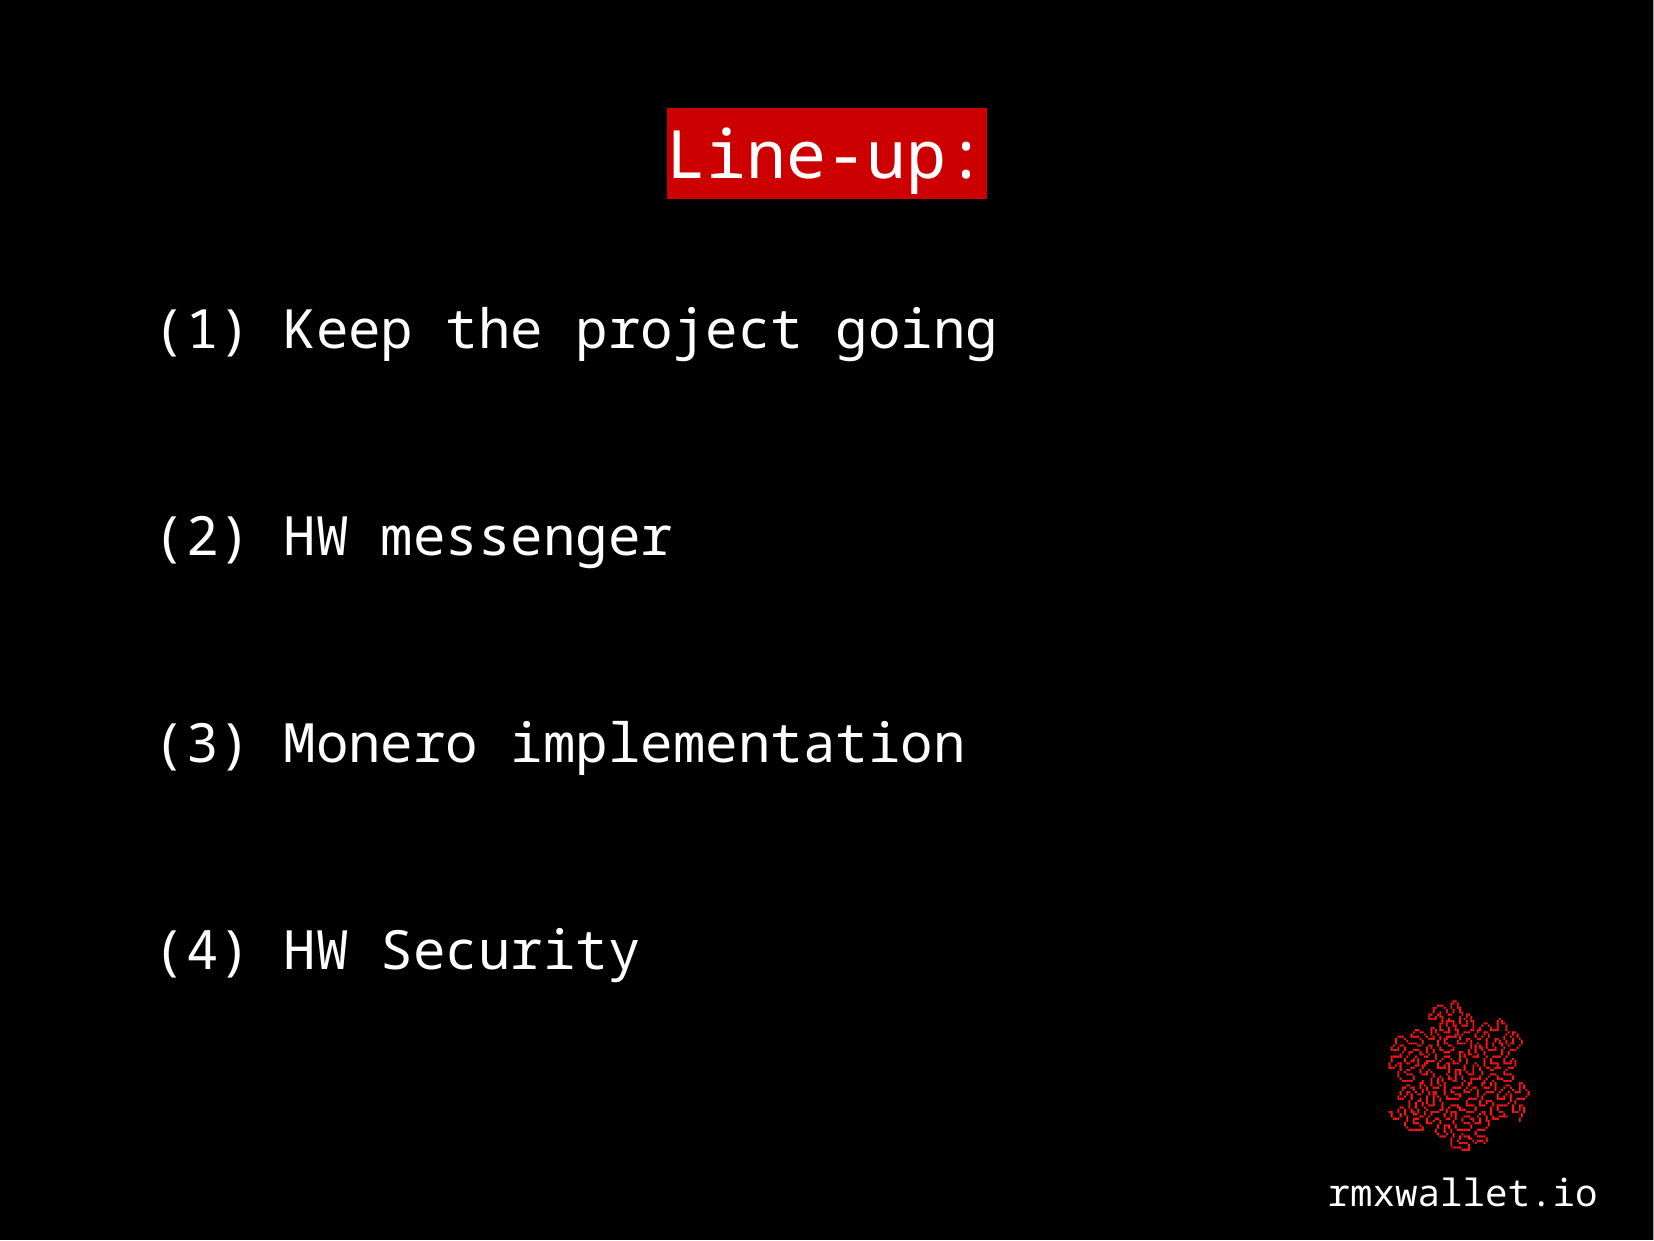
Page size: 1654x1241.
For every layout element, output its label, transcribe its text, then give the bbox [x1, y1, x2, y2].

text_box rmxwallet.io [1312, 1158, 1636, 1218]
list (1) Keep the project going (2) HW messenger (3) Monero implementation (4) HW Security [82, 290, 1571, 1010]
picture [1342, 989, 1568, 1158]
title Line-up: [82, 49, 1571, 257]
